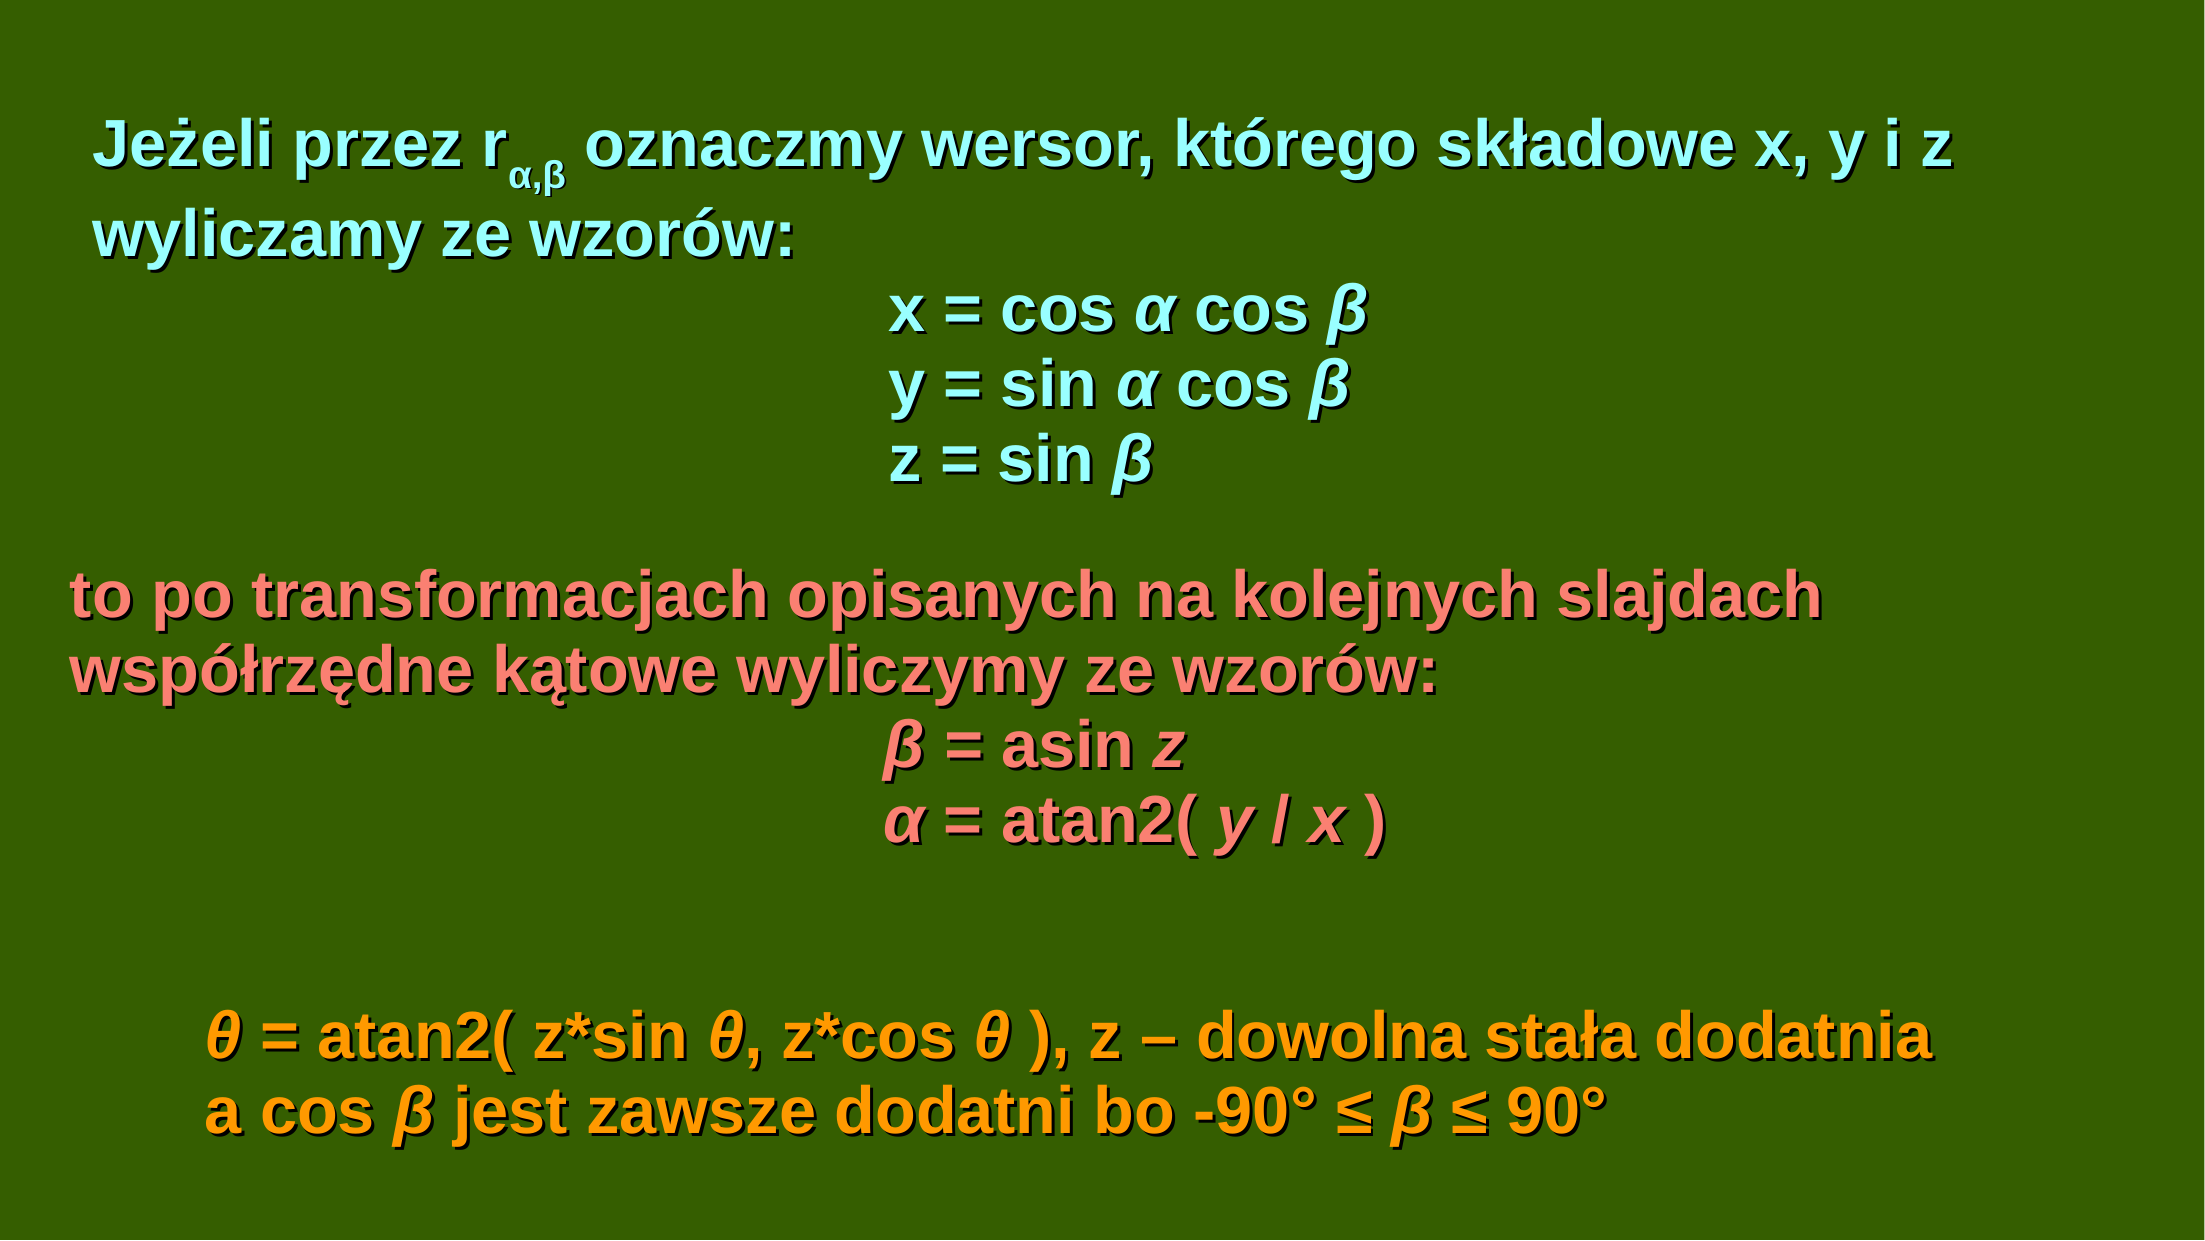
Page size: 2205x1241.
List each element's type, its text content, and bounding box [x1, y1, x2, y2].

text_box Jeżeli przez rα,β oznaczmy wersor, którego składowe x, y i z wyliczamy ze wzorów: x = cos α cos β y = sin α cos β z = sin β [78, 98, 2107, 518]
text_box θ = atan2( z*sin θ, z*cos θ ), z – dowolna stała dodatnia a cos β jest zawsze dodatni bo -90° ≤ β ≤ 90° [189, 990, 1949, 1156]
text_box to po transformacjach opisanych na kolejnych slajdach współrzędne kątowe wyliczymy ze wzorów: β = asin z α = atan2( y / x ) [55, 550, 2134, 956]
